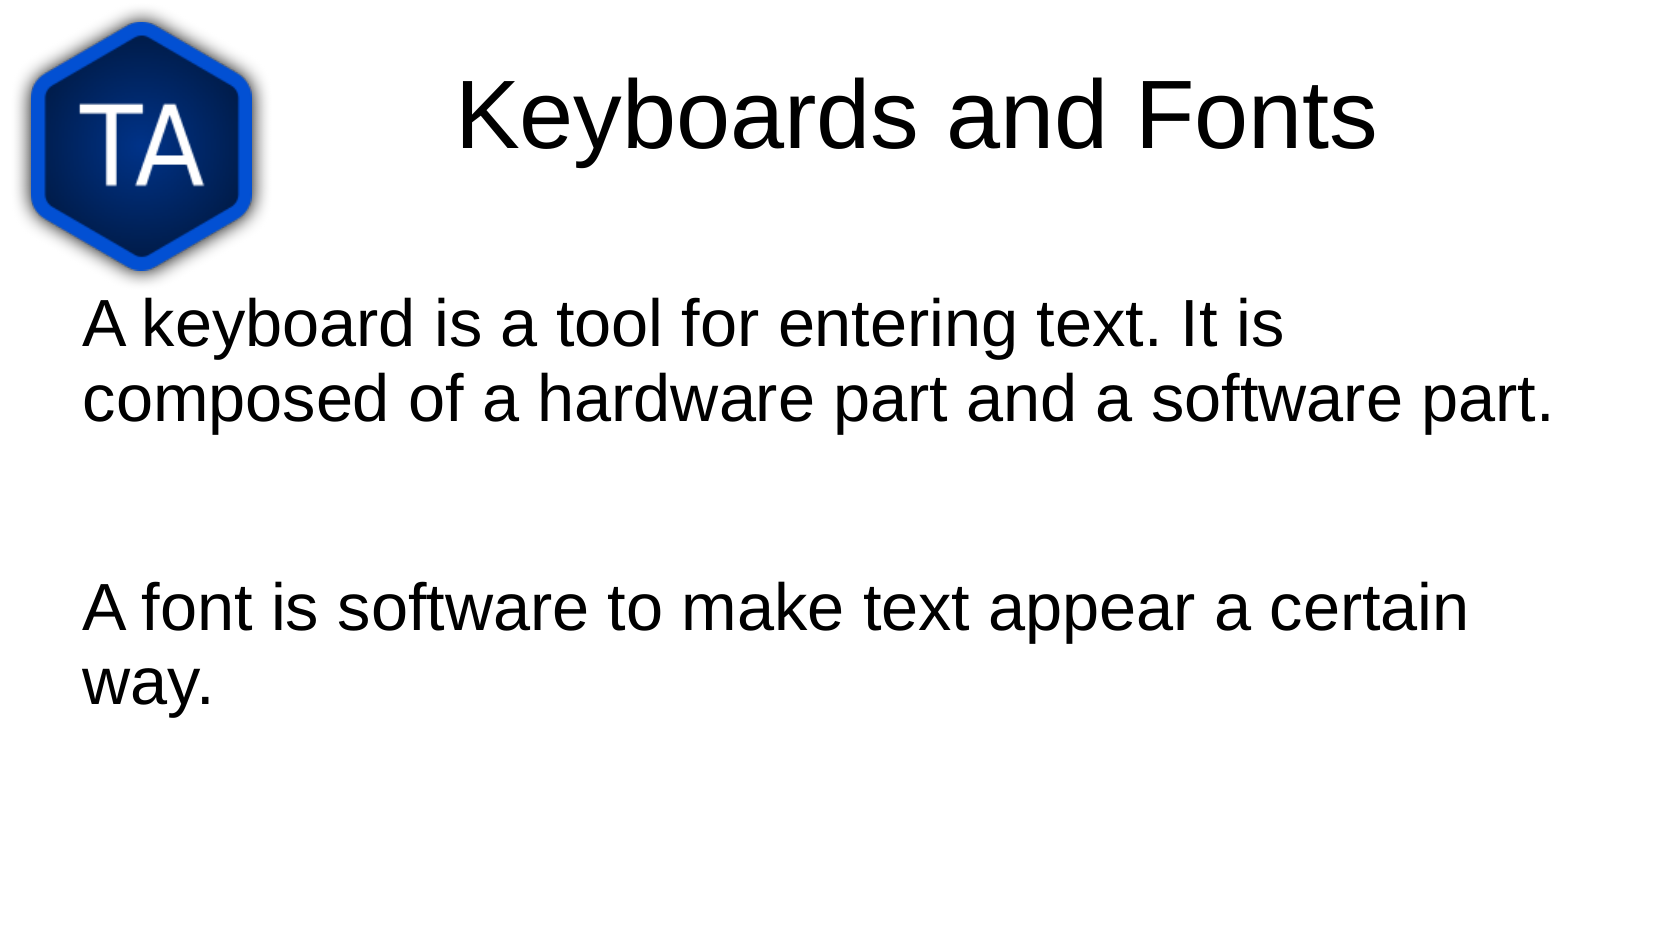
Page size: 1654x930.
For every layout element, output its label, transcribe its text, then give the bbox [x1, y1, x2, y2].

picture [31, 22, 252, 271]
title Keyboards and Fonts [263, 12, 1571, 218]
list A keyboard is a tool for entering text. It is composed of a hardware part and a software part. A font is software to make text appear a certain way. [82, 286, 1571, 757]
